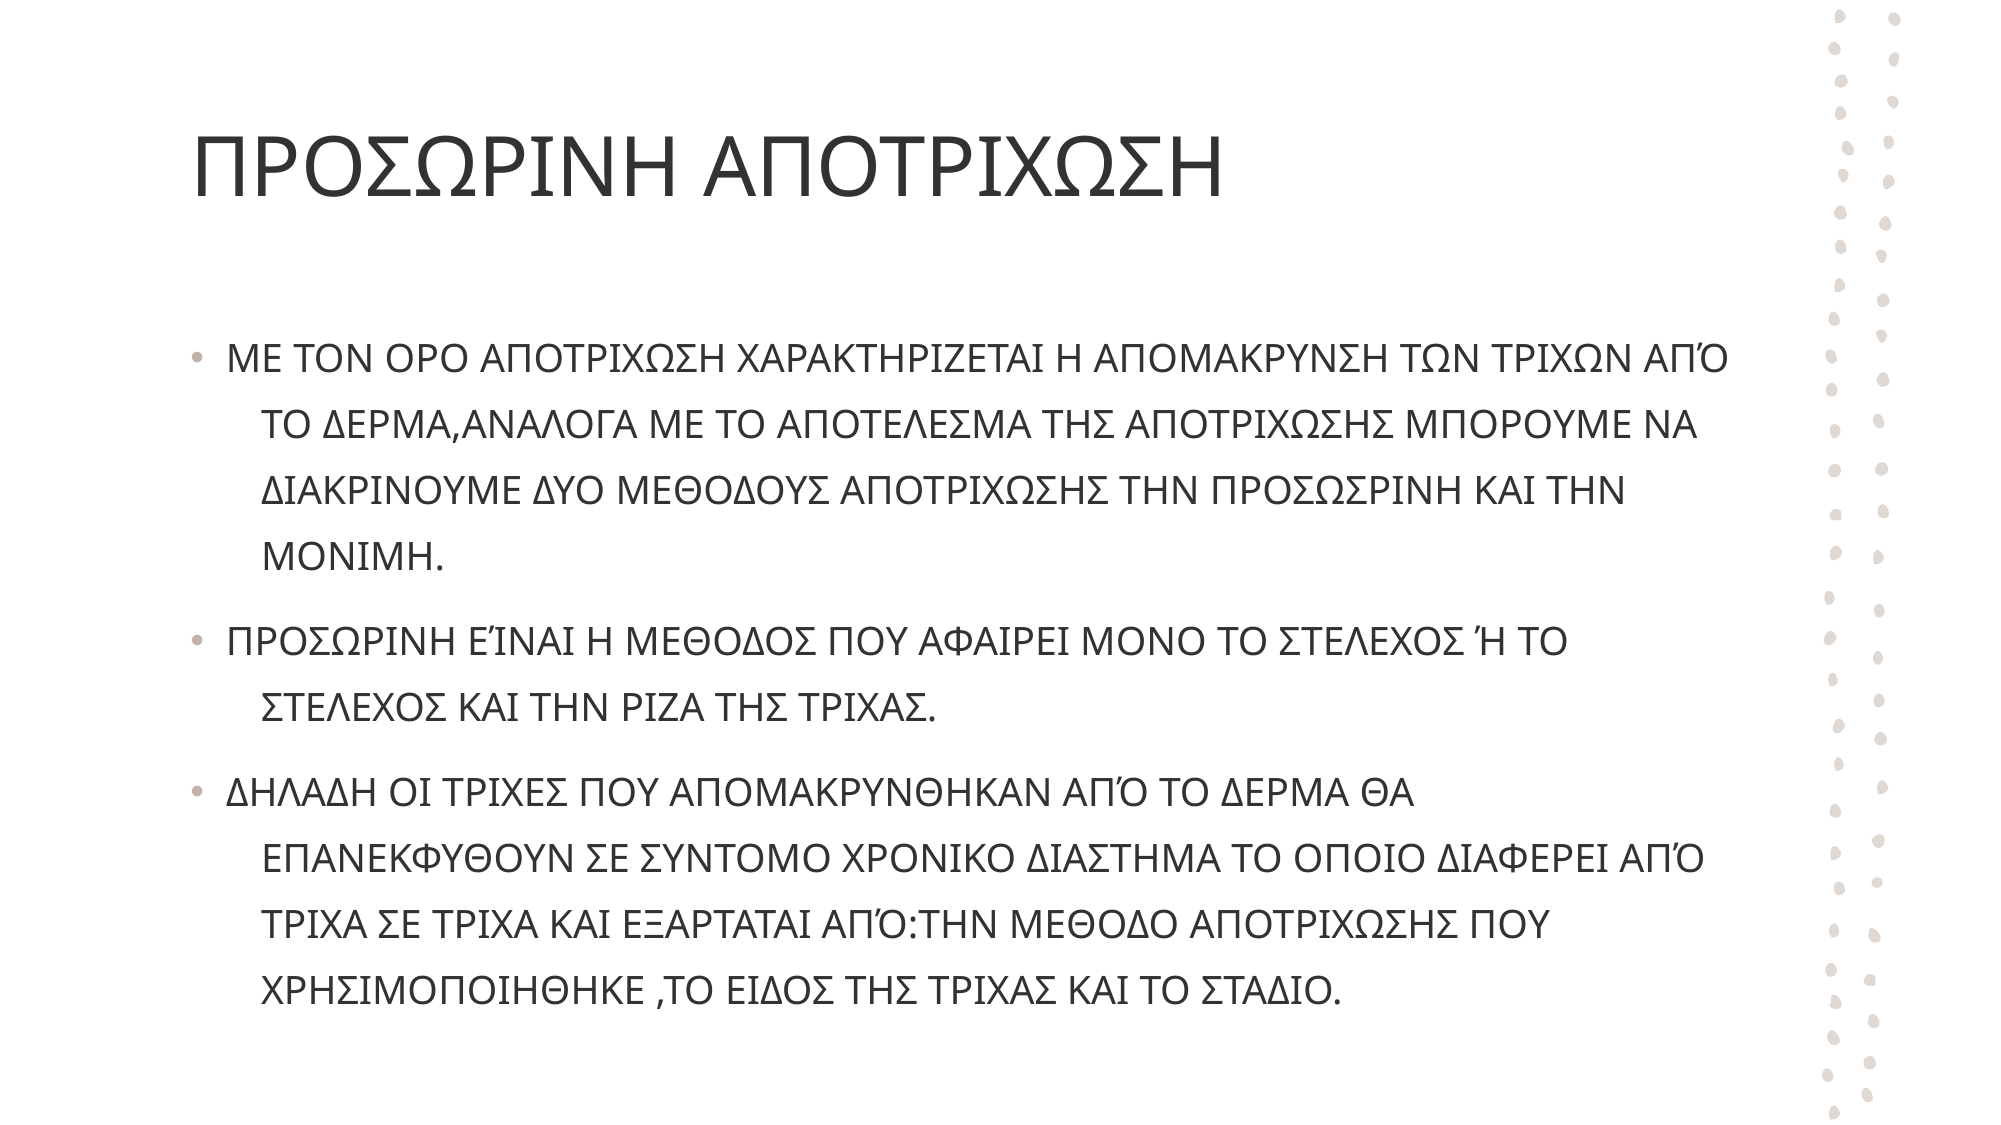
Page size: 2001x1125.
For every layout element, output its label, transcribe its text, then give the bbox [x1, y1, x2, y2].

title ΠΡΟΣΩΡΙΝΗ ΑΠΟΤΡΙΧΩΣΗ [175, 82, 1352, 244]
list ΜΕ ΤΟΝ ΟΡΟ ΑΠΟΤΡΙΧΩΣΗ ΧΑΡΑΚΤΗΡΙΖΕΤΑΙ Η ΑΠΟΜΑΚΡΥΝΣΗ ΤΩΝ ΤΡΙΧΩΝ ΑΠΌ ΤΟ ΔΕΡΜΑ,ΑΝΑΛΟΓΑ ΜΕ ΤΟ ΑΠΟΤΕΛΕΣΜΑ ΤΗΣ ΑΠΟΤΡΙΧΩΣΗΣ ΜΠΟΡΟΥΜΕ ΝΑ ΔΙΑΚΡΙΝΟΥΜΕ ΔΥΟ ΜΕΘΟΔΟΥΣ ΑΠΟΤΡΙΧΩΣΗΣ ΤΗΝ ΠΡΟΣΩΣΡΙΝΗ ΚΑΙ ΤΗΝ ΜΟΝΙΜΗ. ΠΡΟΣΩΡΙΝΗ ΕΊΝΑΙ Η ΜΕΘΟΔΟΣ ΠΟΥ ΑΦΑΙΡΕΙ ΜΟΝΟ ΤΟ ΣΤΕΛΕΧΟΣ Ή ΤΟ ΣΤΕΛΕΧΟΣ ΚΑΙ ΤΗΝ ΡΙΖΑ ΤΗΣ ΤΡΙΧΑΣ. ΔΗΛΑΔΗ ΟΙ ΤΡΙΧΕΣ ΠΟΥ ΑΠΟΜΑΚΡΥΝΘΗΚΑΝ ΑΠΌ ΤΟ ΔΕΡΜΑ ΘΑ ΕΠΑΝΕΚΦΥΘΟΥΝ ΣΕ ΣΥΝΤΟΜΟ ΧΡΟΝΙΚΟ ΔΙΑΣΤΗΜΑ ΤΟ ΟΠΟΙΟ ΔΙΑΦΕΡΕΙ ΑΠΌ ΤΡΙΧΑ ΣΕ ΤΡΙΧΑ ΚΑΙ ΕΞΑΡΤΑΤΑΙ ΑΠΌ:ΤΗΝ ΜΕΘΟΔΟ ΑΠΟΤΡΙΧΩΣΗΣ ΠΟΥ ΧΡΗΣΙΜΟΠΟΙΗΘΗΚΕ ,ΤΟ ΕΙΔΟΣ ΤΗΣ ΤΡΙΧΑΣ ΚΑΙ ΤΟ ΣΤΑΔΙΟ. [175, 307, 1756, 1022]
